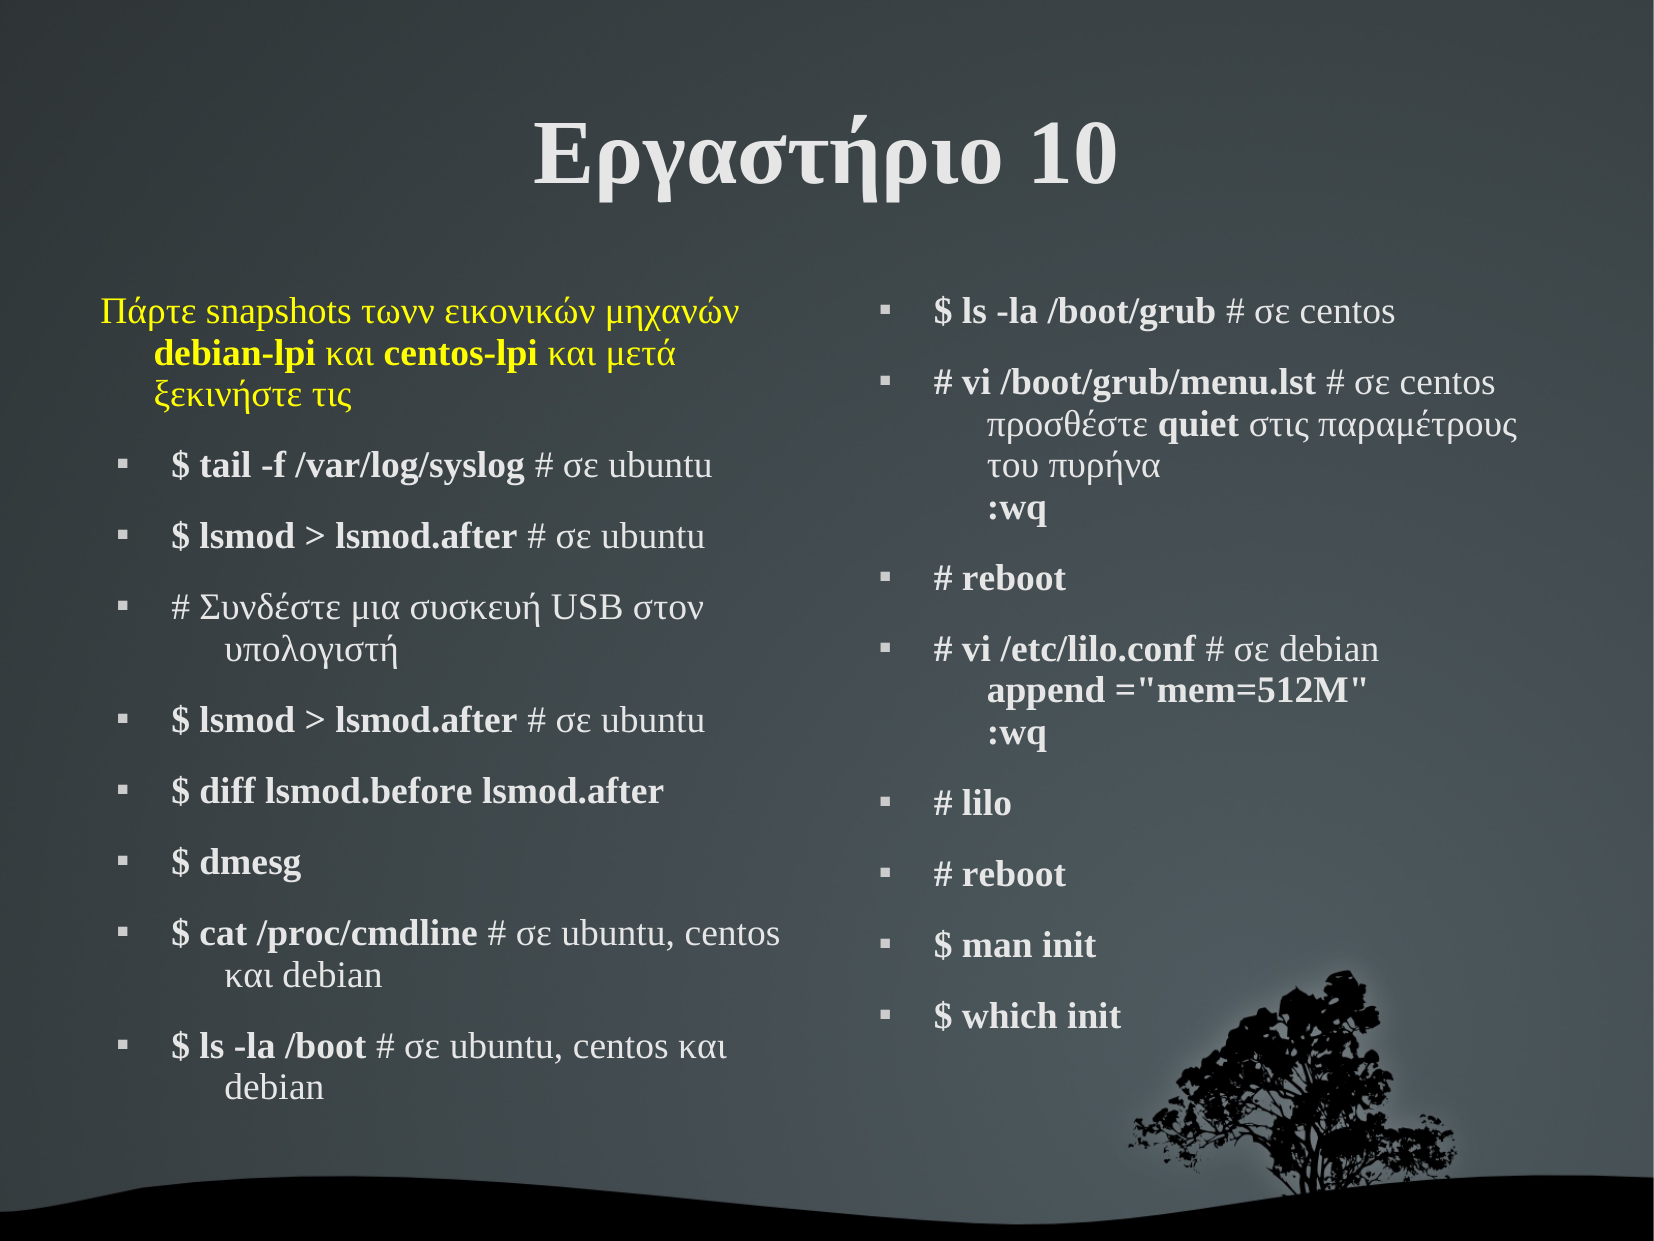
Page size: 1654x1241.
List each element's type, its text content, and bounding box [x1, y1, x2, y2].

picture [0, 0, 1654, 1241]
title Εργαστήριο 10 [82, 49, 1571, 257]
list Πάρτε snapshots τωνν εικονικών μηχανών debian-lpi και centos-lpi και μετά ξεκινήστε τις $ tail -f /var/log/syslog # σε ubuntu $ lsmod > lsmod.after # σε ubuntu # Συνδέστε μια συσκευή USB στον υπολογιστή $ lsmod > lsmod.after # σε ubuntu $ diff lsmod.before lsmod.after $ dmesg $ cat /proc/cmdline # σε ubuntu, centos και debian $ ls -la /boot # σε ubuntu, centos και debian [82, 290, 809, 1192]
list $ ls -la /boot/grub # σε centos # vi /boot/grub/menu.lst # σε centos προσθέστε quiet στις παραμέτρους του πυρήνα :wq # reboot # vi /etc/lilo.conf # σε debian append ="mem=512M" :wq # lilo # reboot $ man init $ which init [845, 290, 1572, 1131]
